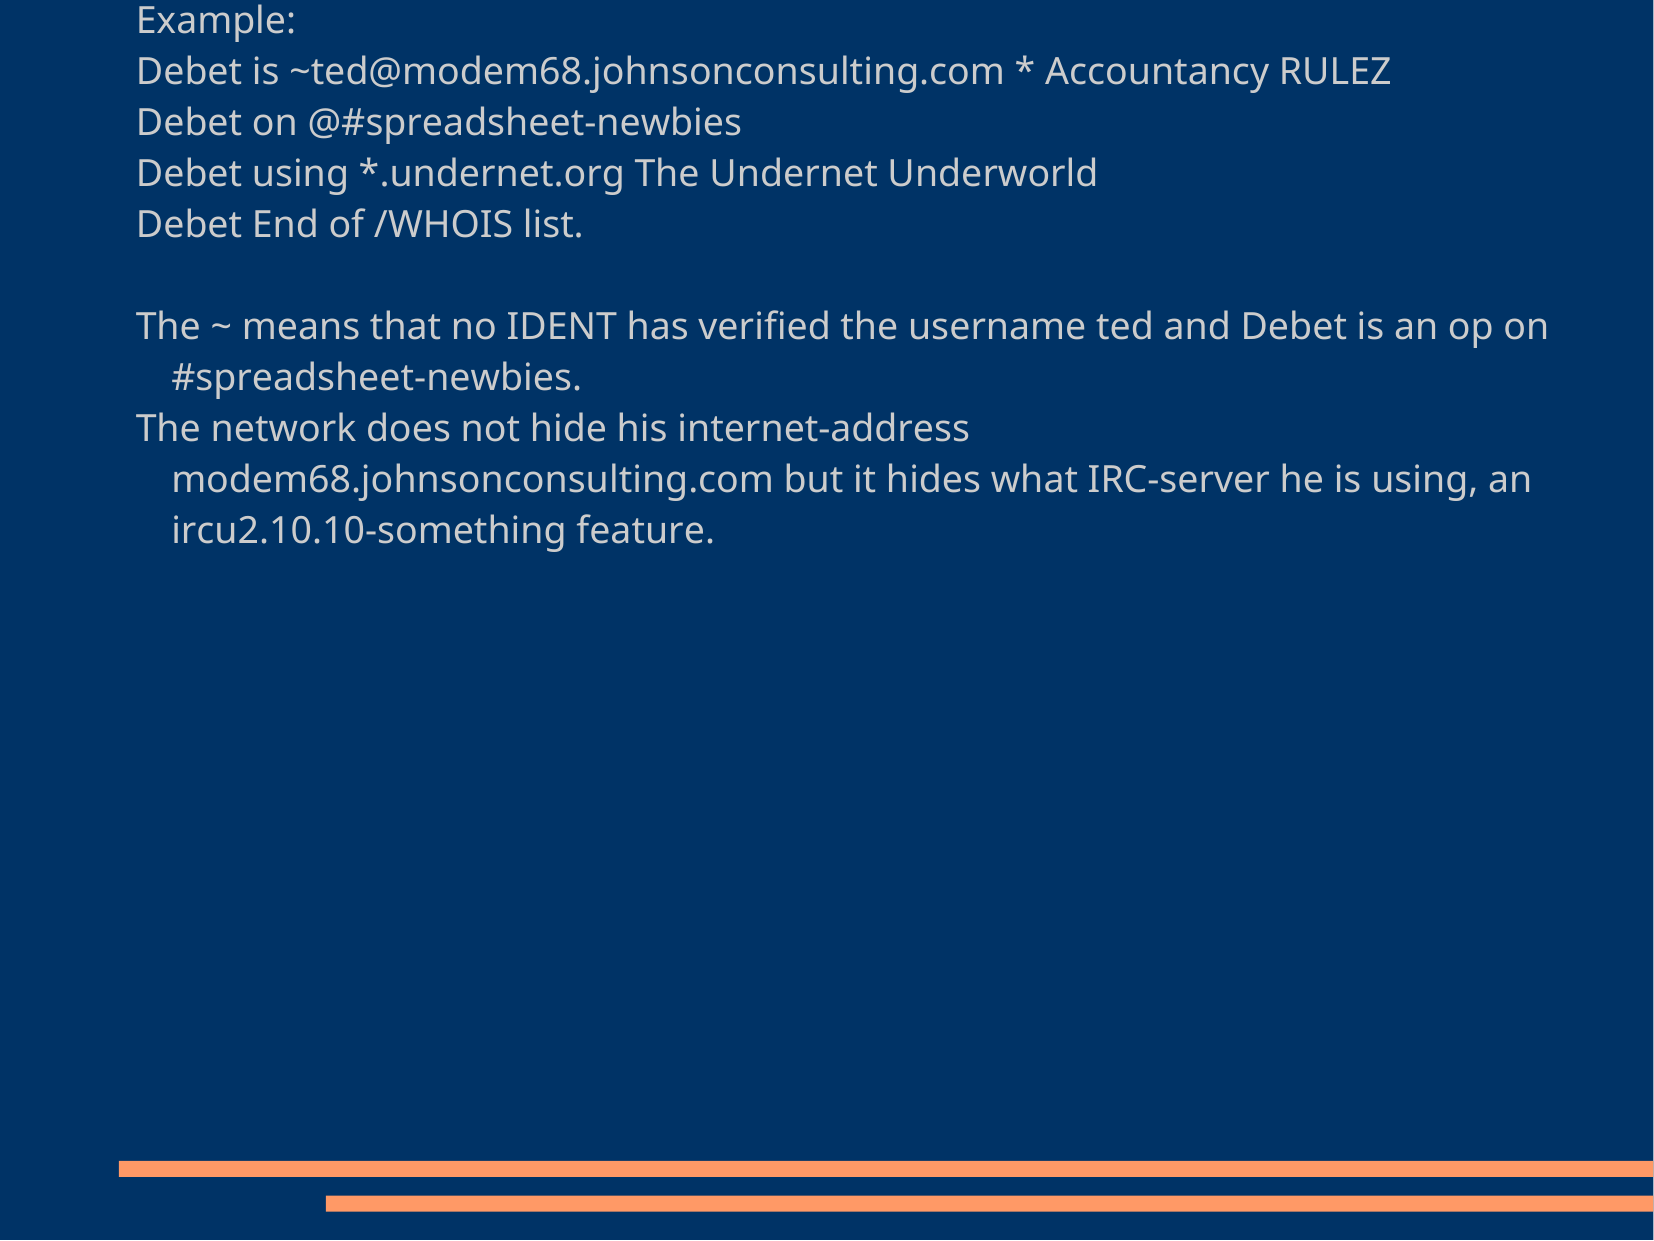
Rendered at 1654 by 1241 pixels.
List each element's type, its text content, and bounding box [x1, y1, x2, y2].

subtitle Example: Debet is ~ted@modem68.johnsonconsulting.com * Accountancy RULEZ Debet on @#spreadsheet-newbies Debet using *.undernet.org The Undernet Underworld Debet End of /WHOIS list. The ~ means that no IDENT has verified the username ted and Debet is an op on #spreadsheet-newbies. The network does not hide his internet-address modem68.johnsonconsulting.com but it hides what IRC-server he is using, an ircu2.10.10-something feature. [135, 50, 1576, 601]
